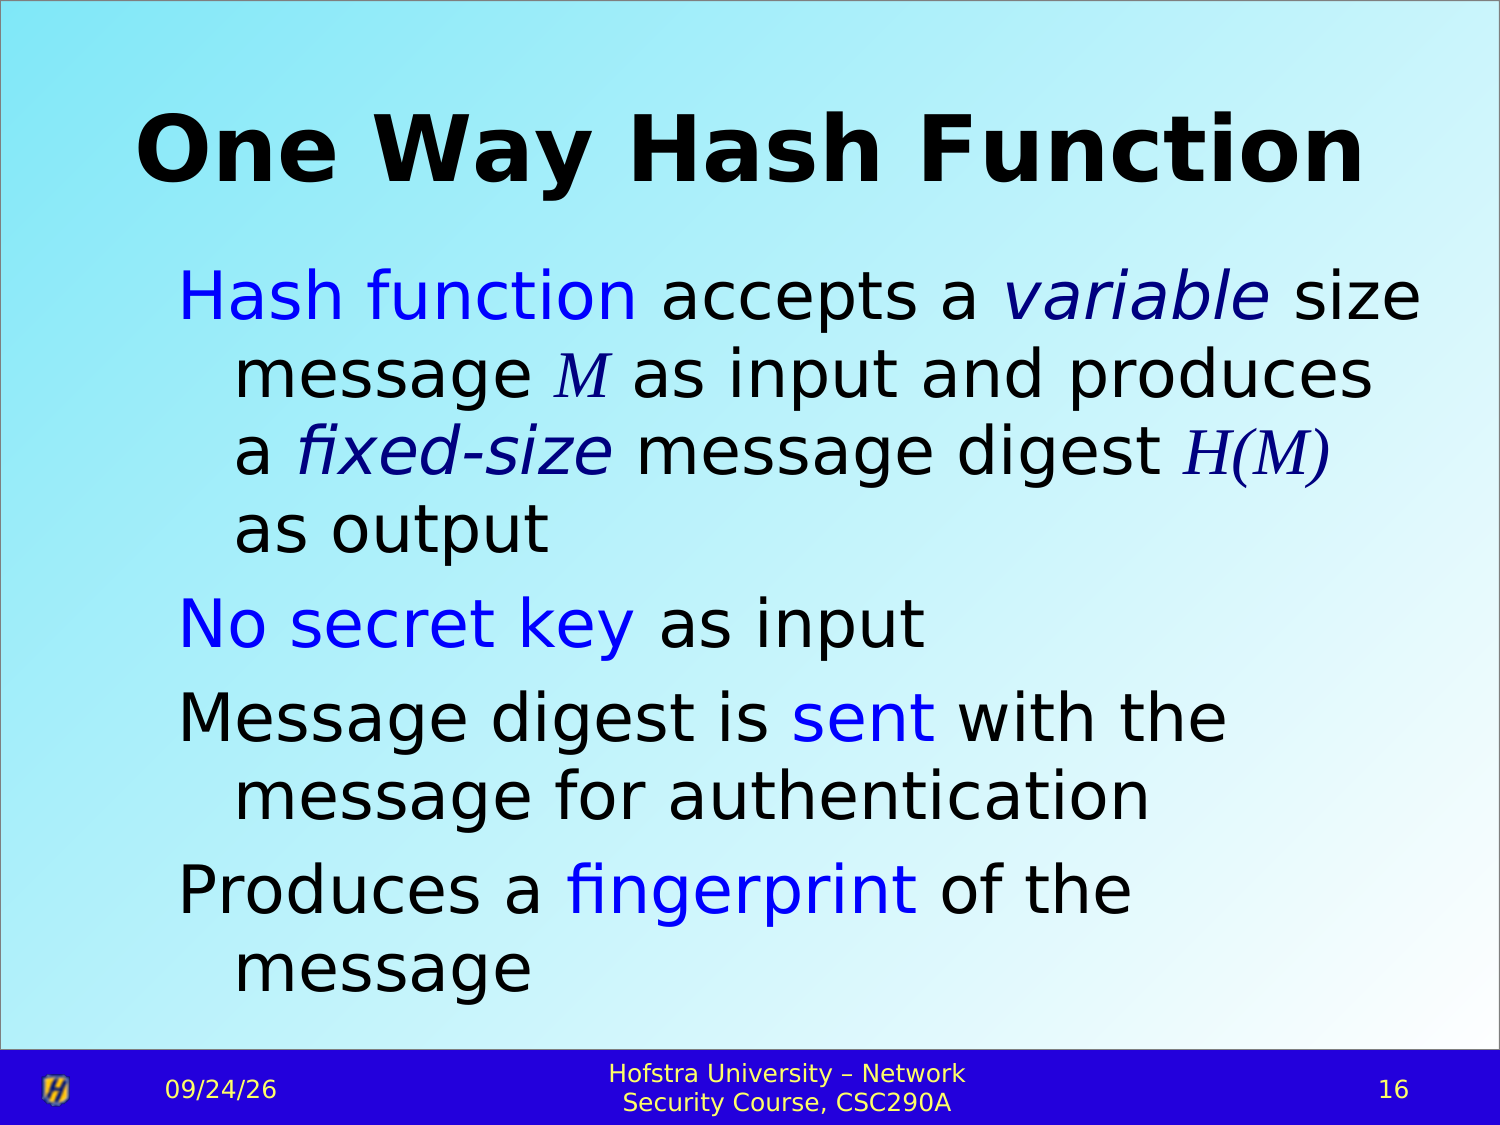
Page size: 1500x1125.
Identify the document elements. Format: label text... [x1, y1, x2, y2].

list Hash function accepts a variable size message M as input and produces a fixed-size message digest H(M) as output No secret key as input Message digest is sent with the message for authentication Produces a fingerprint of the message [162, 249, 1438, 1016]
title One Way Hash Function [112, 85, 1391, 212]
picture [37, 1072, 76, 1110]
